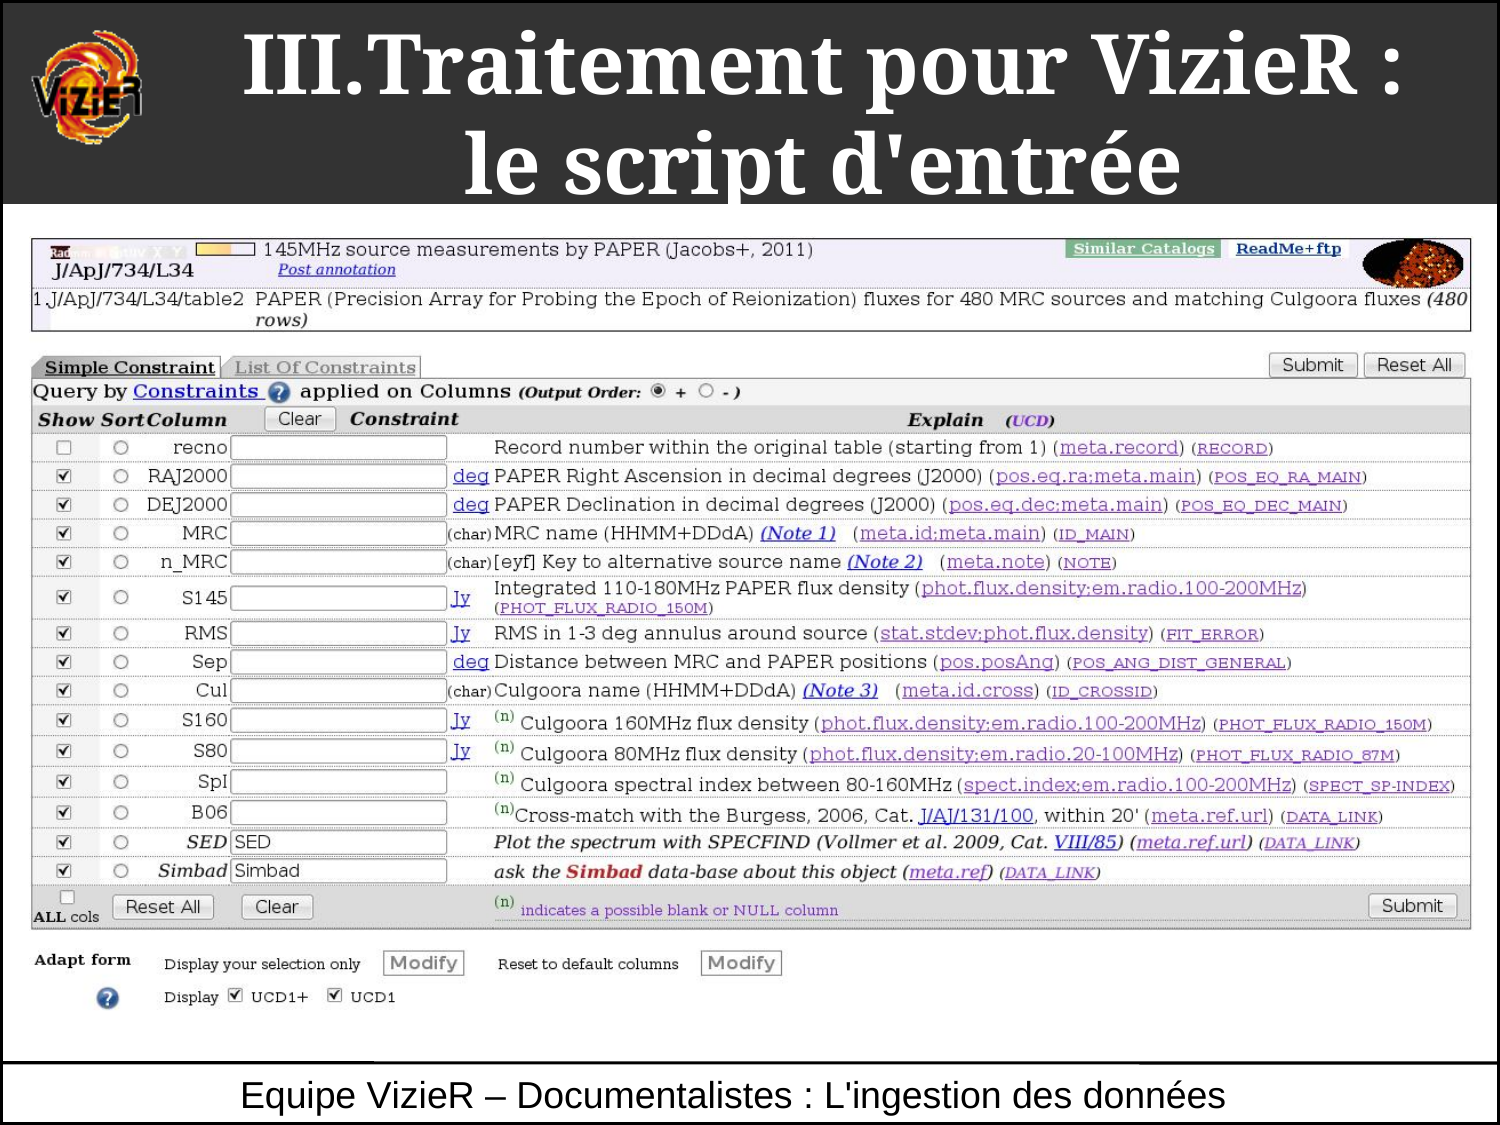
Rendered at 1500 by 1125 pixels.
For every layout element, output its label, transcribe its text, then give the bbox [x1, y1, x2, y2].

title III.Traitement pour VizieR : le script d'entrée [147, 3, 1500, 219]
picture [29, 236, 1477, 1011]
picture [29, 29, 147, 148]
